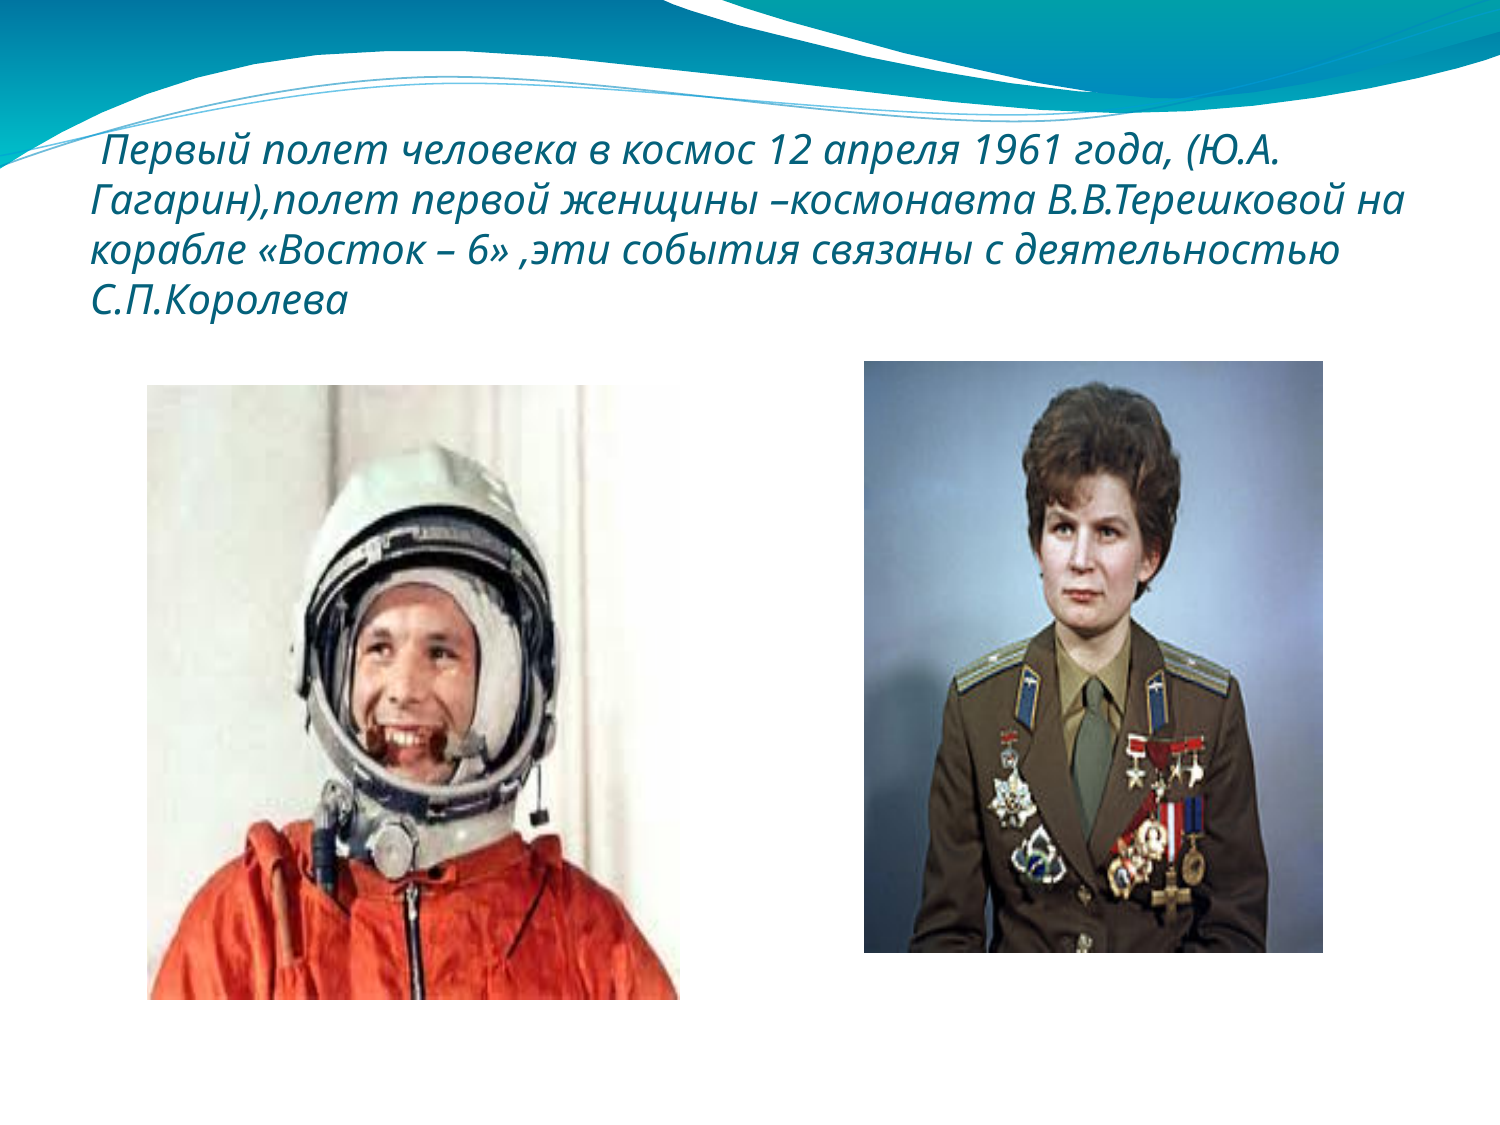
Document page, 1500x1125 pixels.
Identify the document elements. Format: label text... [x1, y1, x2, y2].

picture [864, 361, 1323, 953]
picture [147, 385, 680, 1000]
title Первый полет человека в космос 12 апреля 1961 года, (Ю.А. Гагарин),полет первой женщины –космонавта В.В.Терешковой на корабле «Восток – 6» ,эти события связаны с деятельностью С.П.Королева [75, 115, 1425, 303]
